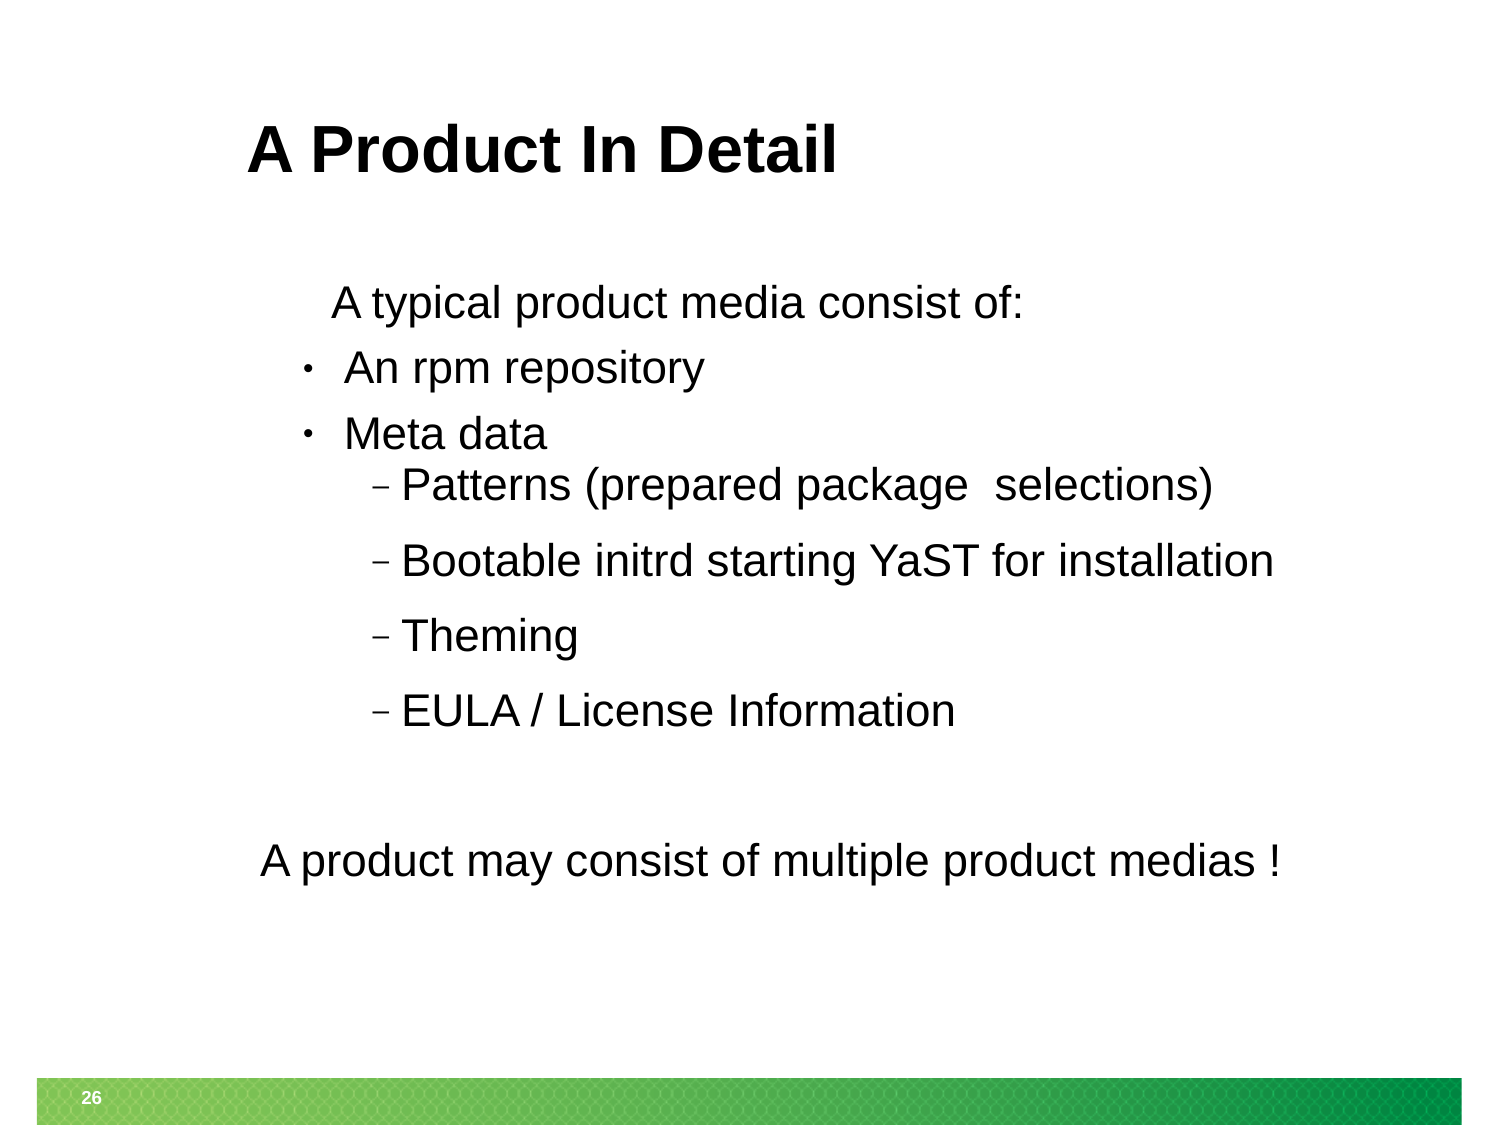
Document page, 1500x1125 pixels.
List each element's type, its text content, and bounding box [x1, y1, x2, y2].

picture [36, 1078, 1462, 1125]
list A typical product media consist of: An rpm repository Meta data Patterns (prepared package selections) Bootable initrd starting YaST for installation Theming EULA / License Information A product may consist of multiple product medias ! [245, 269, 1409, 997]
title A Product In Detail [246, 60, 1409, 239]
